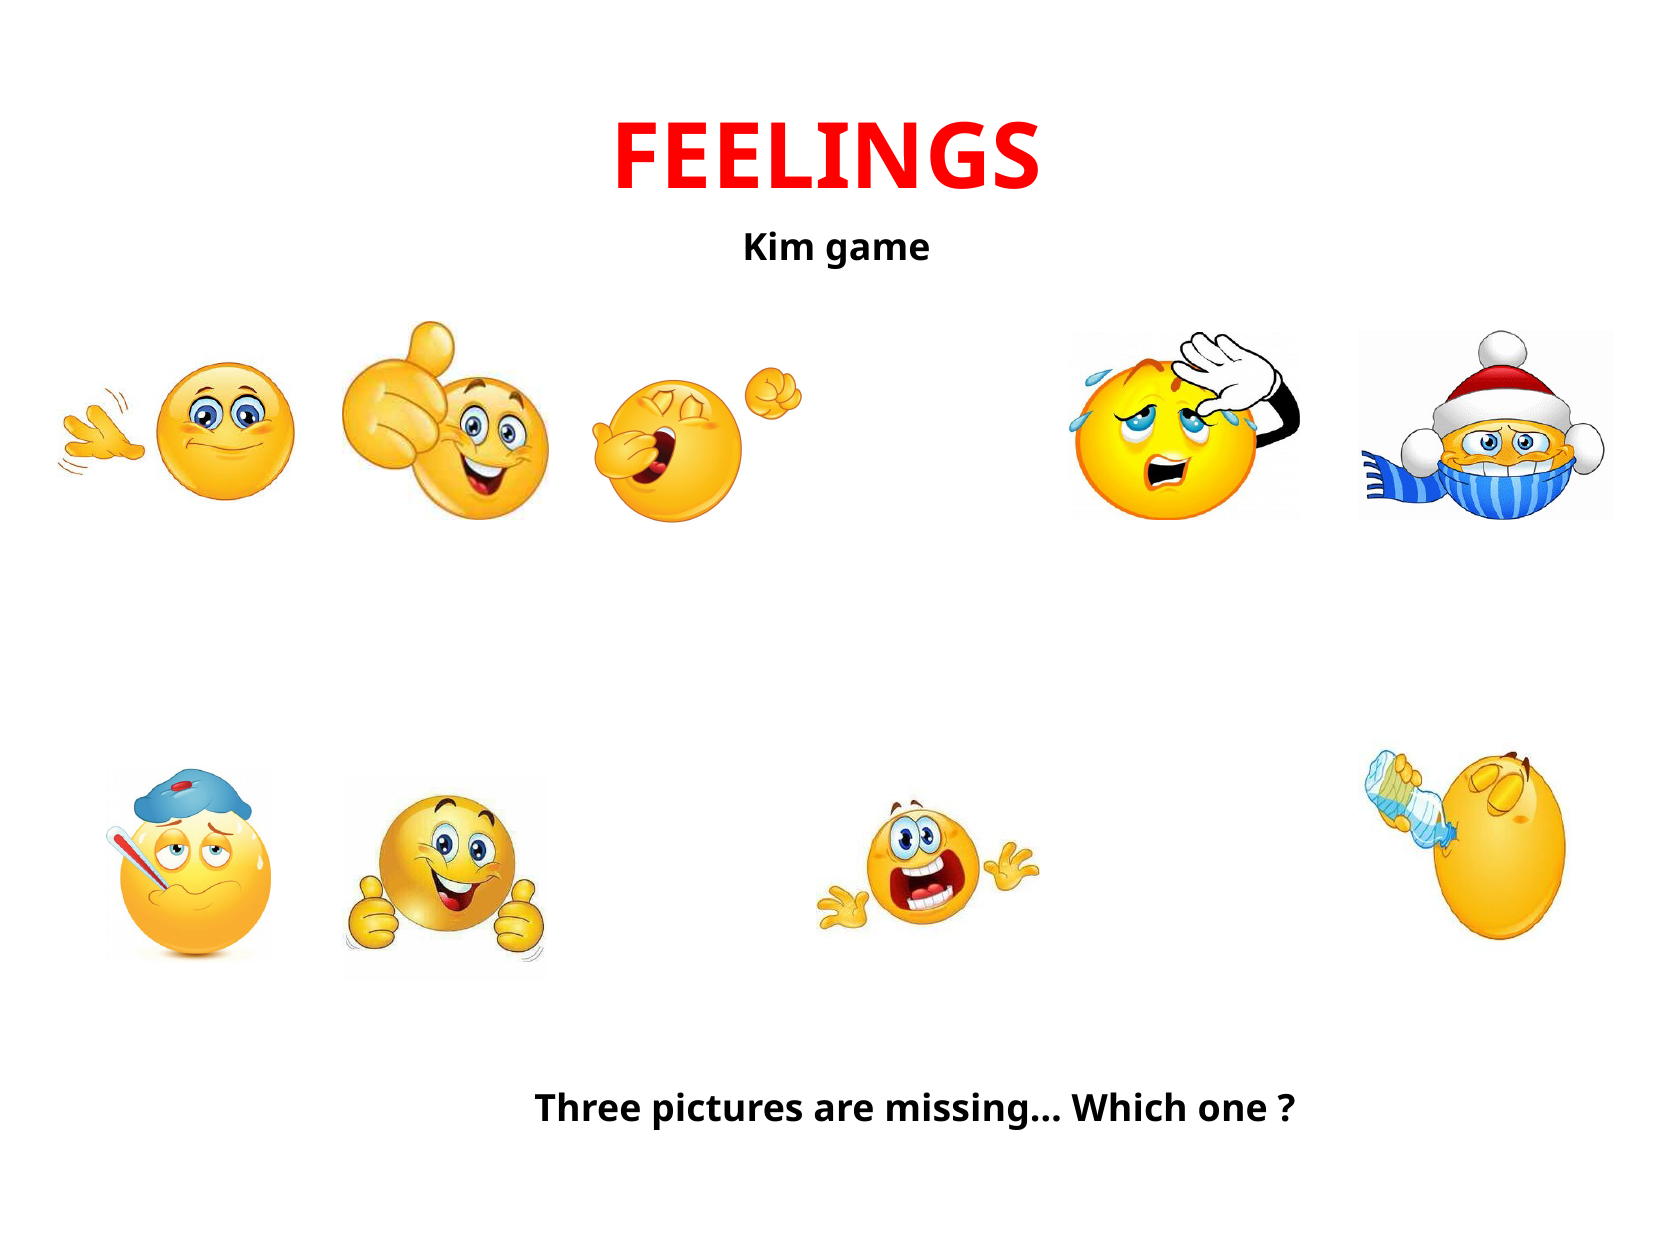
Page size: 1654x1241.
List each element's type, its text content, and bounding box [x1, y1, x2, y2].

picture [1358, 330, 1614, 520]
picture [1068, 332, 1300, 520]
picture [342, 321, 549, 520]
text_box Three pictures are missing… Which one ? [519, 1073, 1323, 1182]
title FEELINGS [82, 49, 1571, 257]
picture [106, 767, 271, 963]
picture [342, 776, 547, 981]
text_box Kim game [649, 212, 1087, 274]
picture [1358, 738, 1571, 951]
picture [816, 786, 1040, 945]
picture [57, 354, 296, 508]
picture [590, 338, 804, 552]
